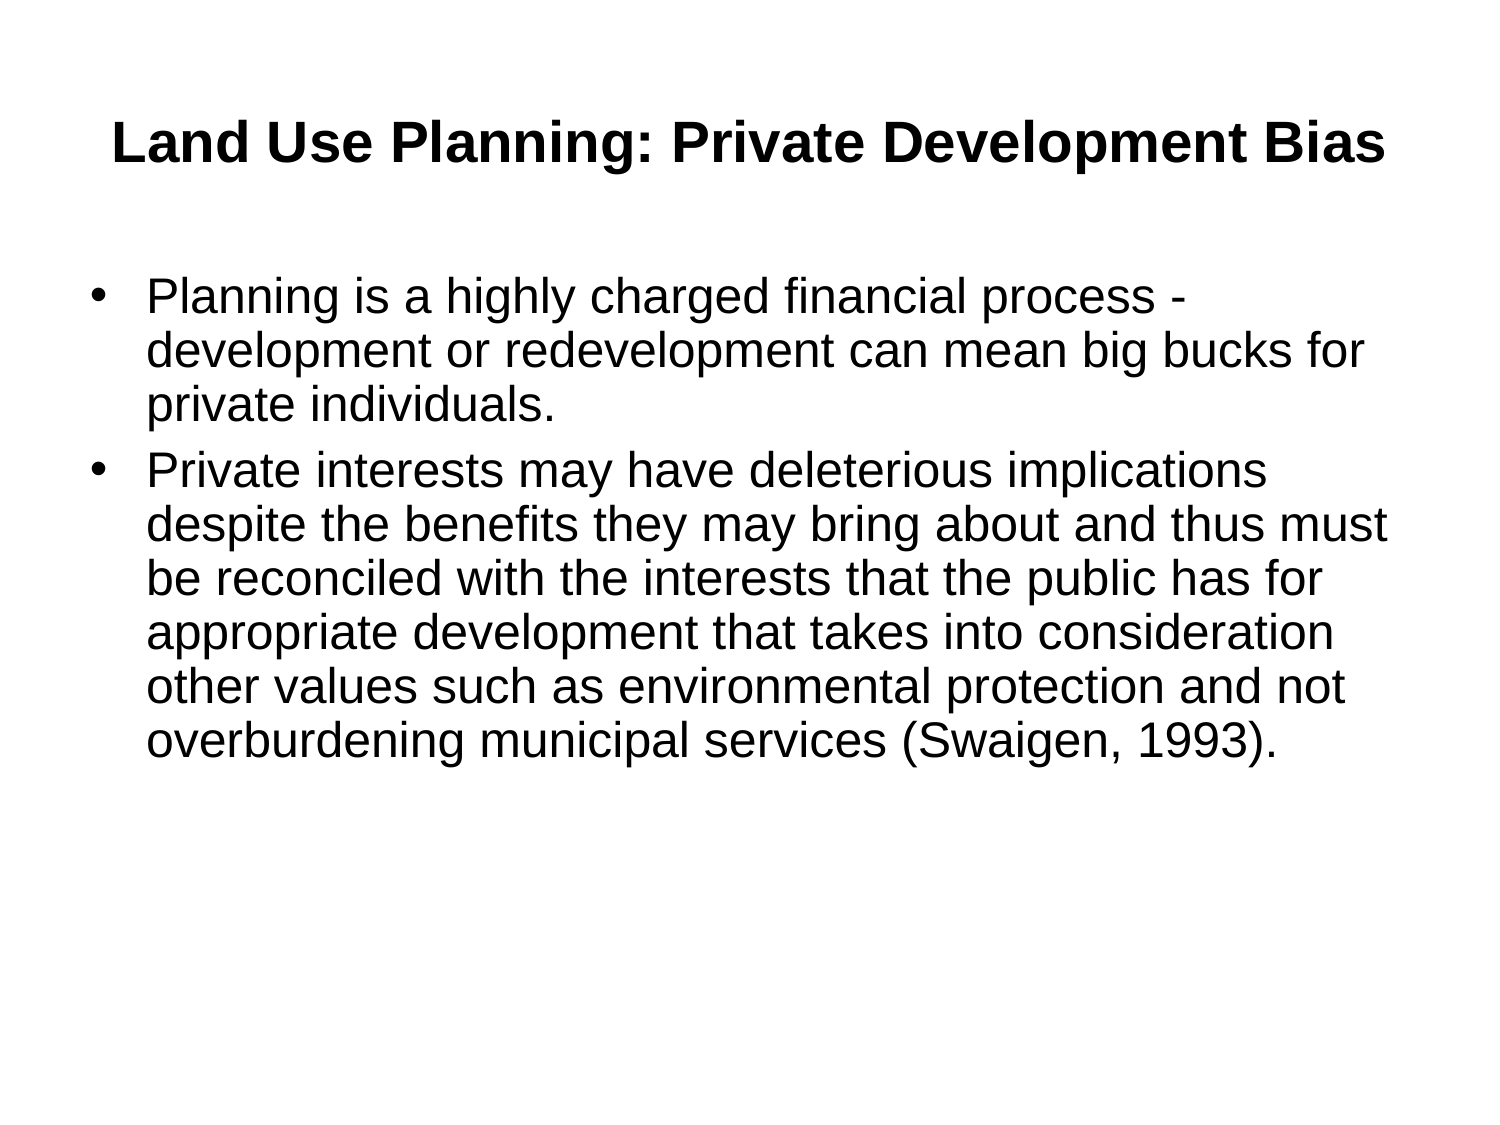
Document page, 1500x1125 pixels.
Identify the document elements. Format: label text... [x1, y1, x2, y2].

list Planning is a highly charged financial process - development or redevelopment can mean big bucks for private individuals. Private interests may have deleterious implications despite the benefits they may bring about and thus must be reconciled with the interests that the public has for appropriate development that takes into consideration other values such as environmental protection and not overburdening municipal services (Swaigen, 1993). [75, 262, 1426, 1005]
title Land Use Planning: Private Development Bias [75, 45, 1426, 233]
